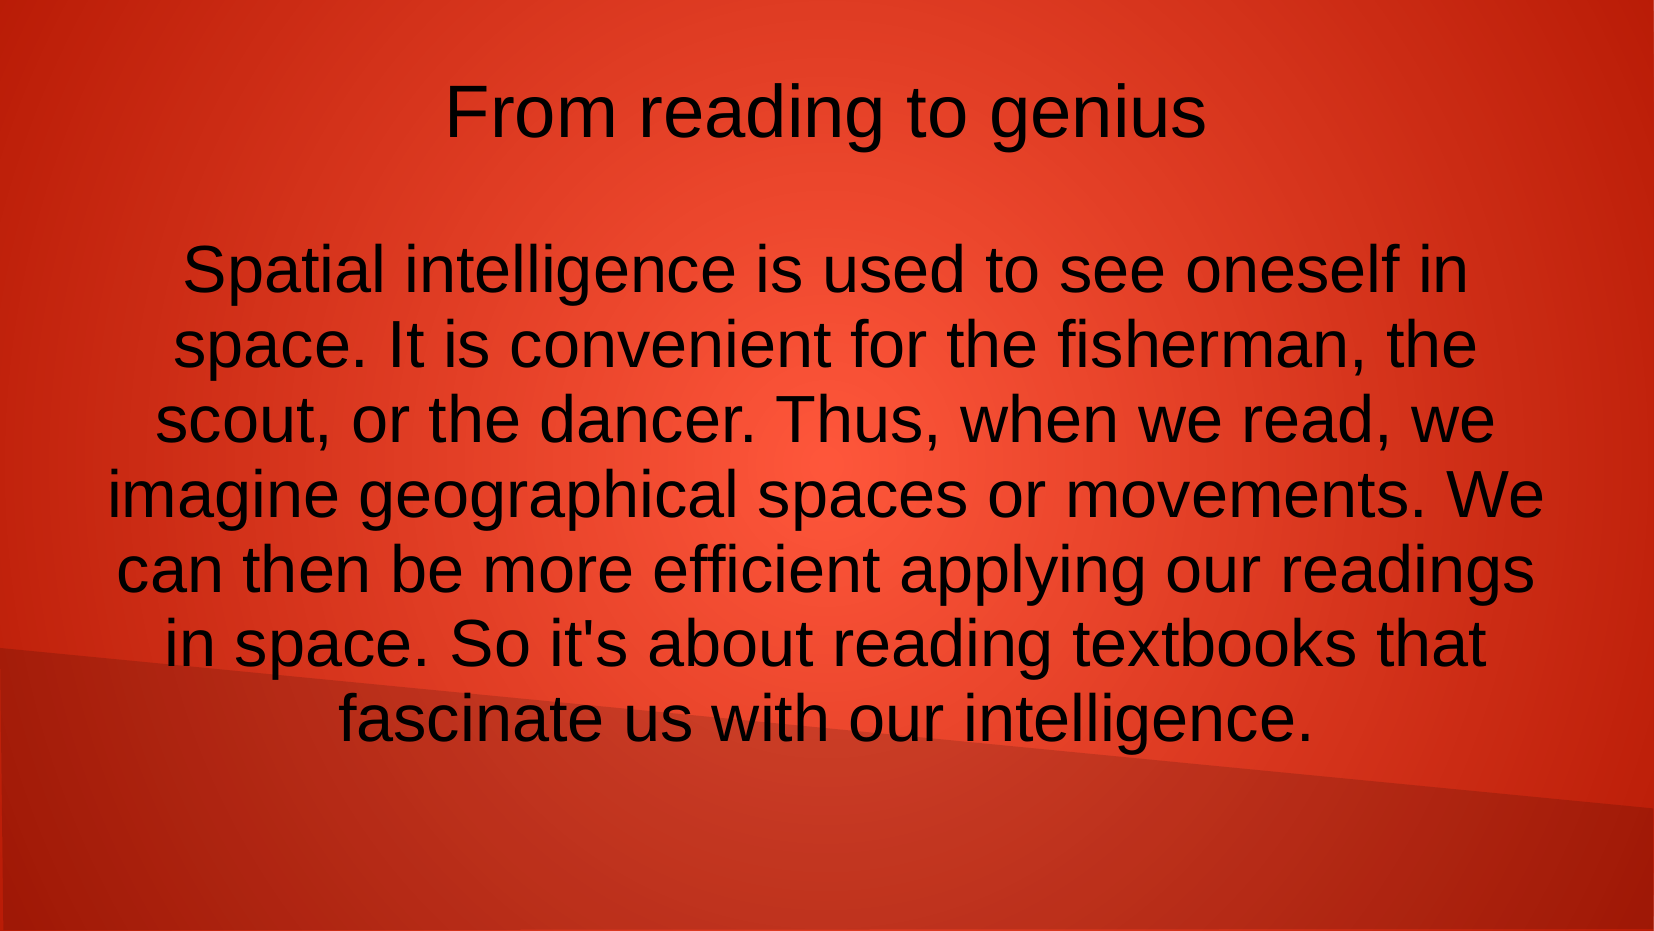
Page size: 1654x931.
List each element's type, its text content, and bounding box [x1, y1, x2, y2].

subtitle Spatial intelligence is used to see oneself in space. It is convenient for the fisherman, the scout, or the dancer. Thus, when we read, we imagine geographical spaces or movements. We can then be more efficient applying our readings in space. So it's about reading textbooks that fascinate us with our intelligence. [82, 195, 1571, 794]
title From reading to genius [82, 35, 1571, 189]
